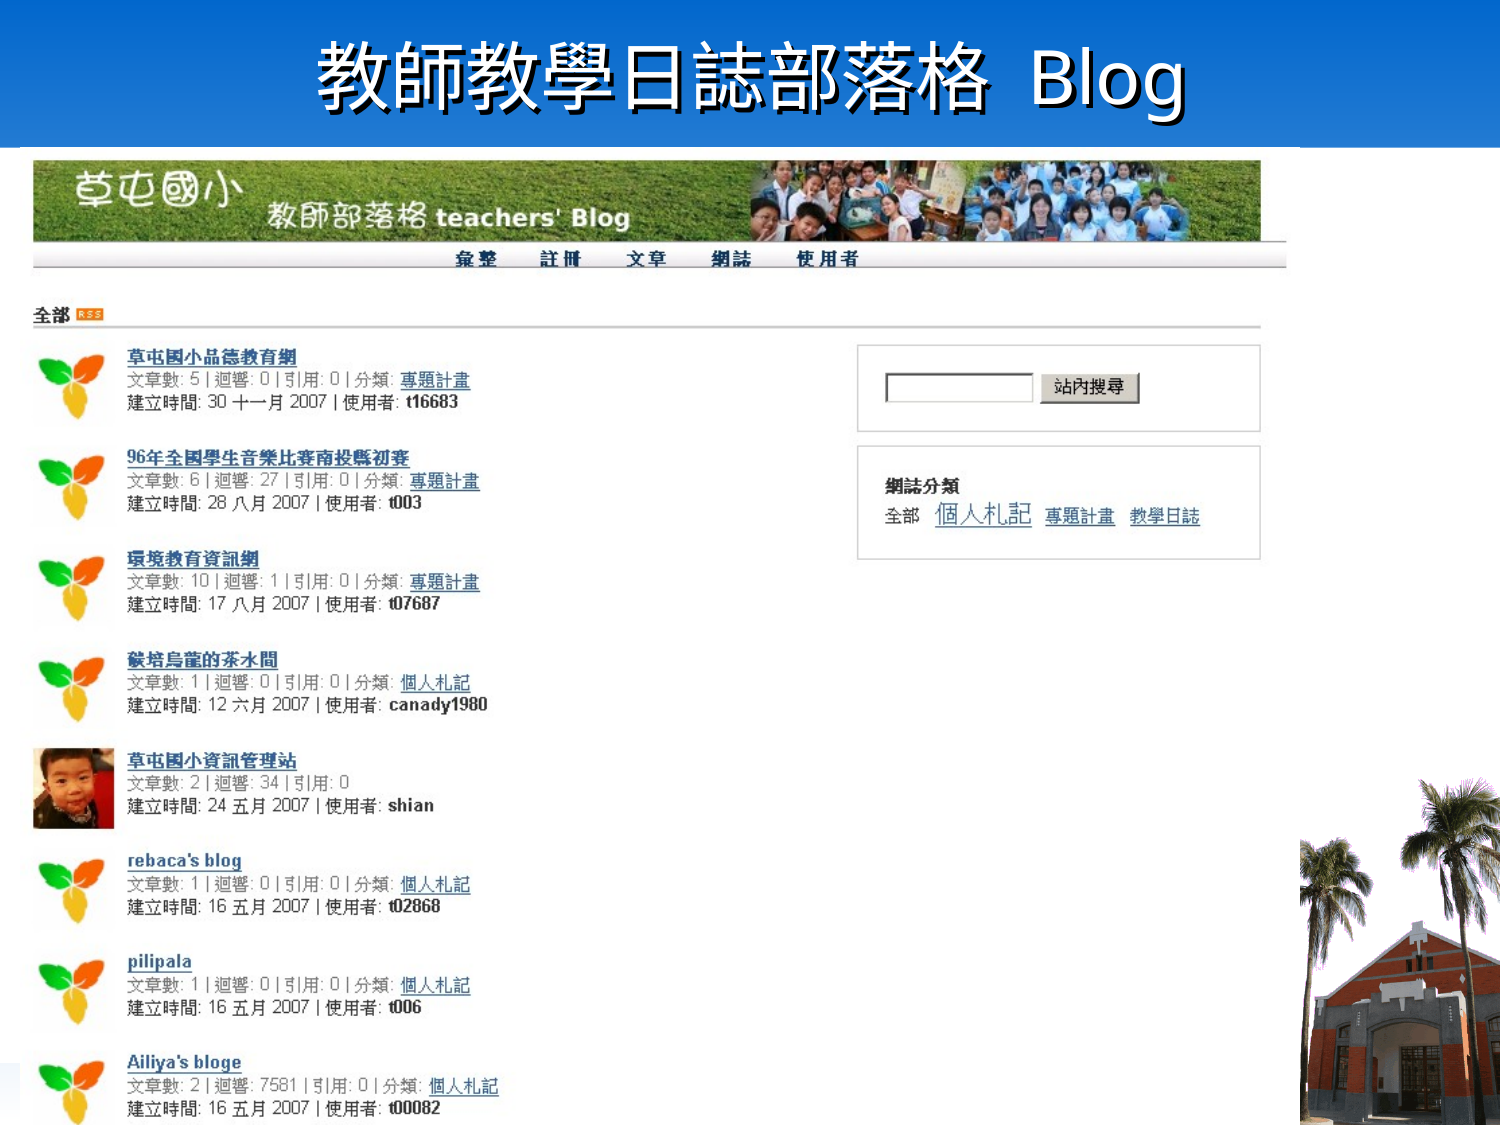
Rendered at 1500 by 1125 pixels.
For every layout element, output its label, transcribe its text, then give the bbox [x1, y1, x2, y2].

text_box 教師教學日誌部落格 Blog [0, 17, 1500, 124]
picture [20, 147, 1500, 1125]
